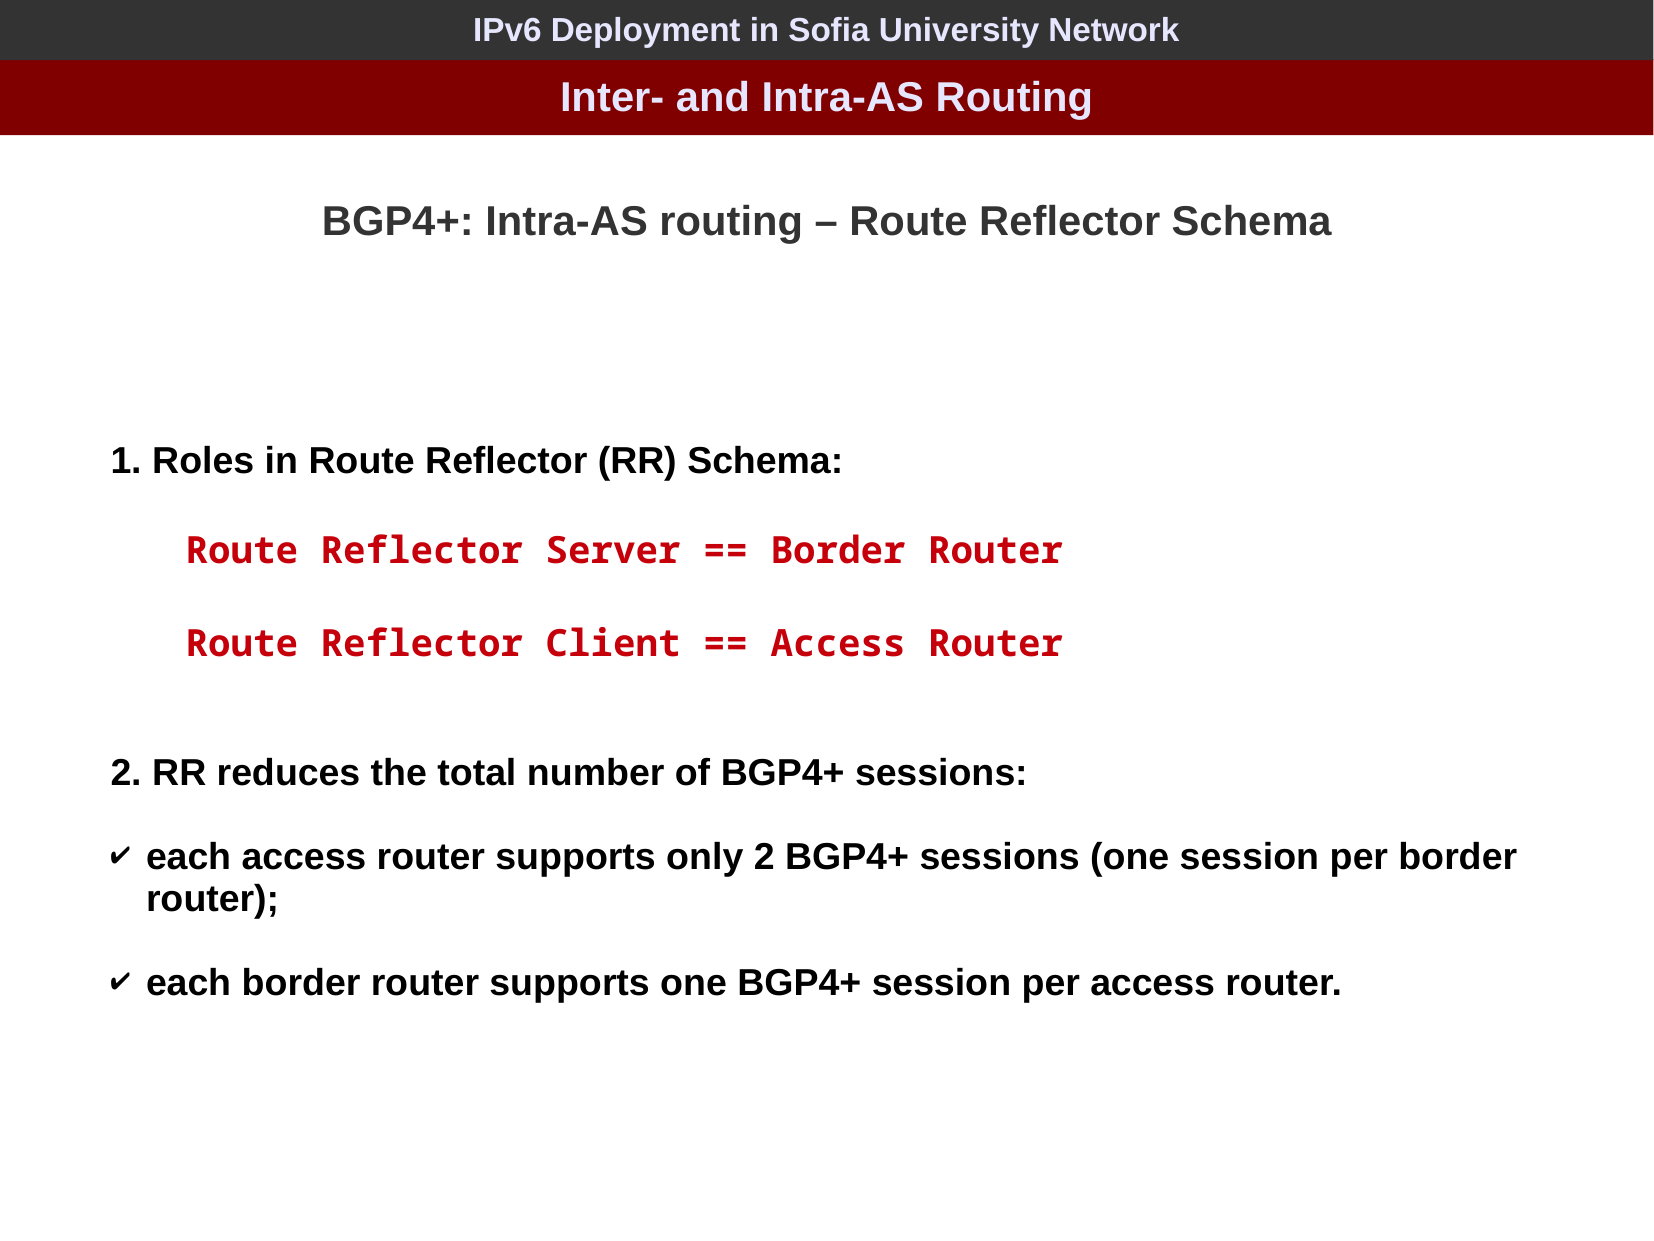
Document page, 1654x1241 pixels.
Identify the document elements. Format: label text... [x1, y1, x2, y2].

text_box 1. Roles in Route Reflector (RR) Schema: Route Reflector Server == Border Router Route Reflector Client == Access Router 2. RR reduces the total number of BGP4+ sessions: each access router supports only 2 BGP4+ sessions (one session per border router); each border router supports one BGP4+ session per access router. [95, 431, 1551, 1017]
text_box Inter- and Intra-AS Routing [0, 61, 1654, 136]
text_box BGP4+: Intra-AS routing – Route Reflector Schema [30, 183, 1625, 260]
text_box IPv6 Deployment in Sofia University Network [0, 0, 1654, 61]
